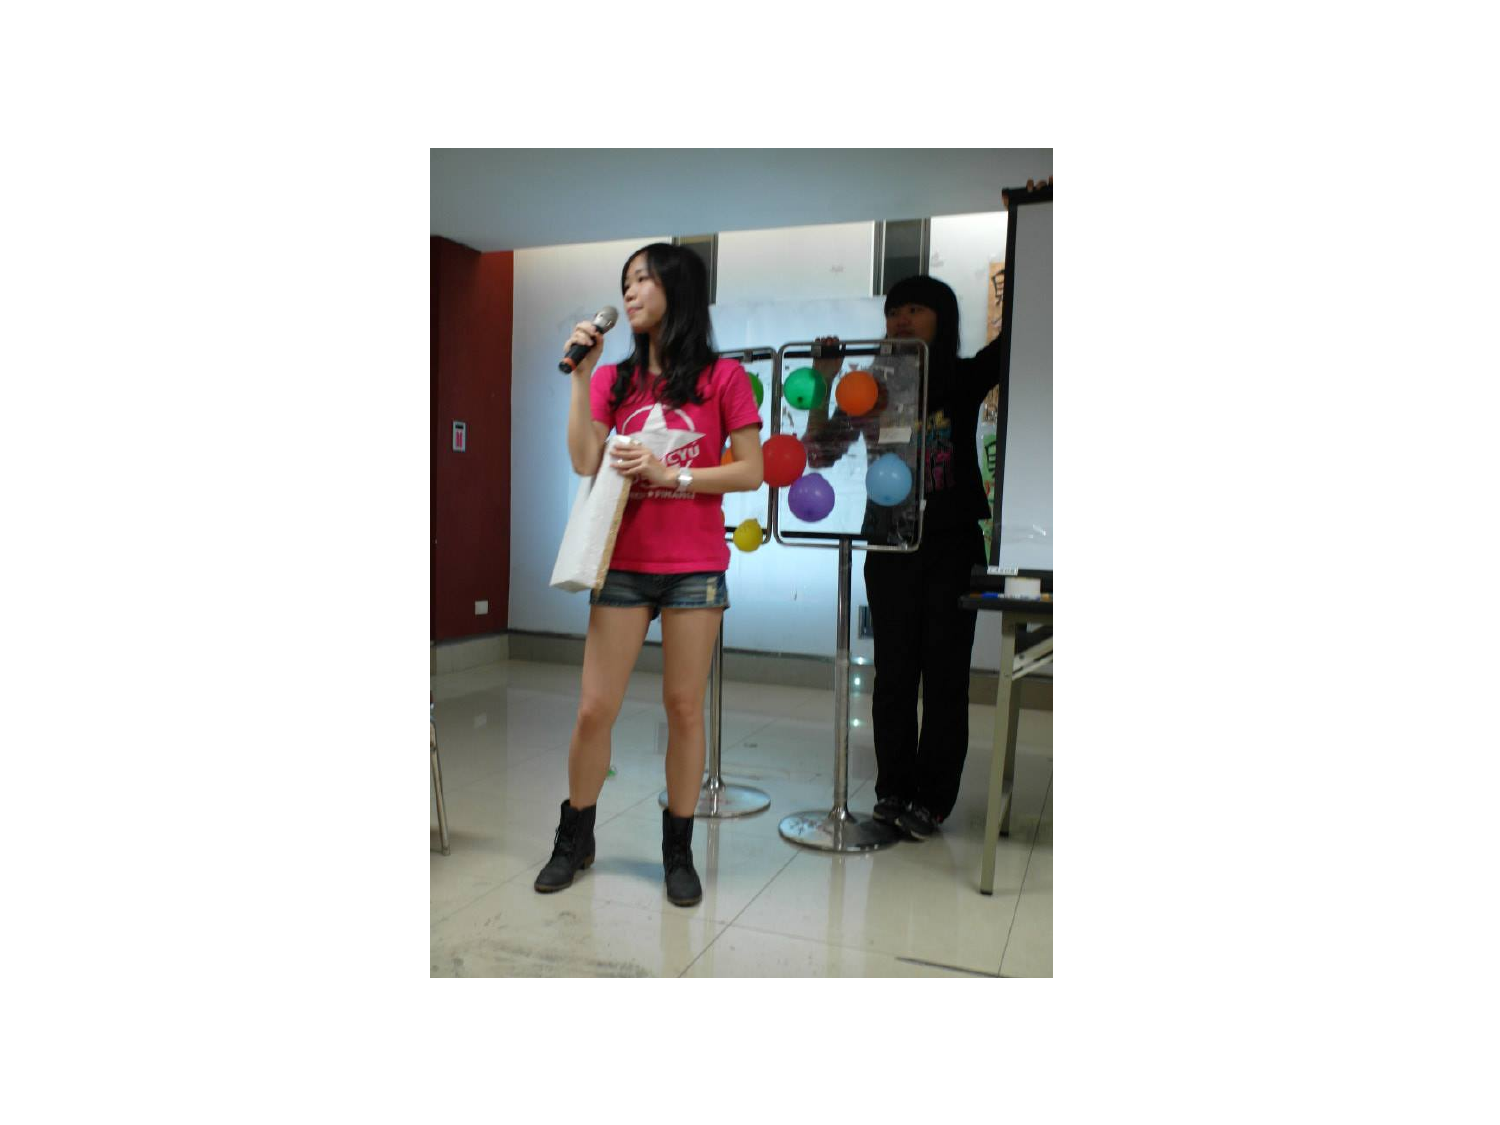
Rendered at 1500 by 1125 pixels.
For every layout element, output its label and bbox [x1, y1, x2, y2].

picture [430, 148, 1053, 978]
